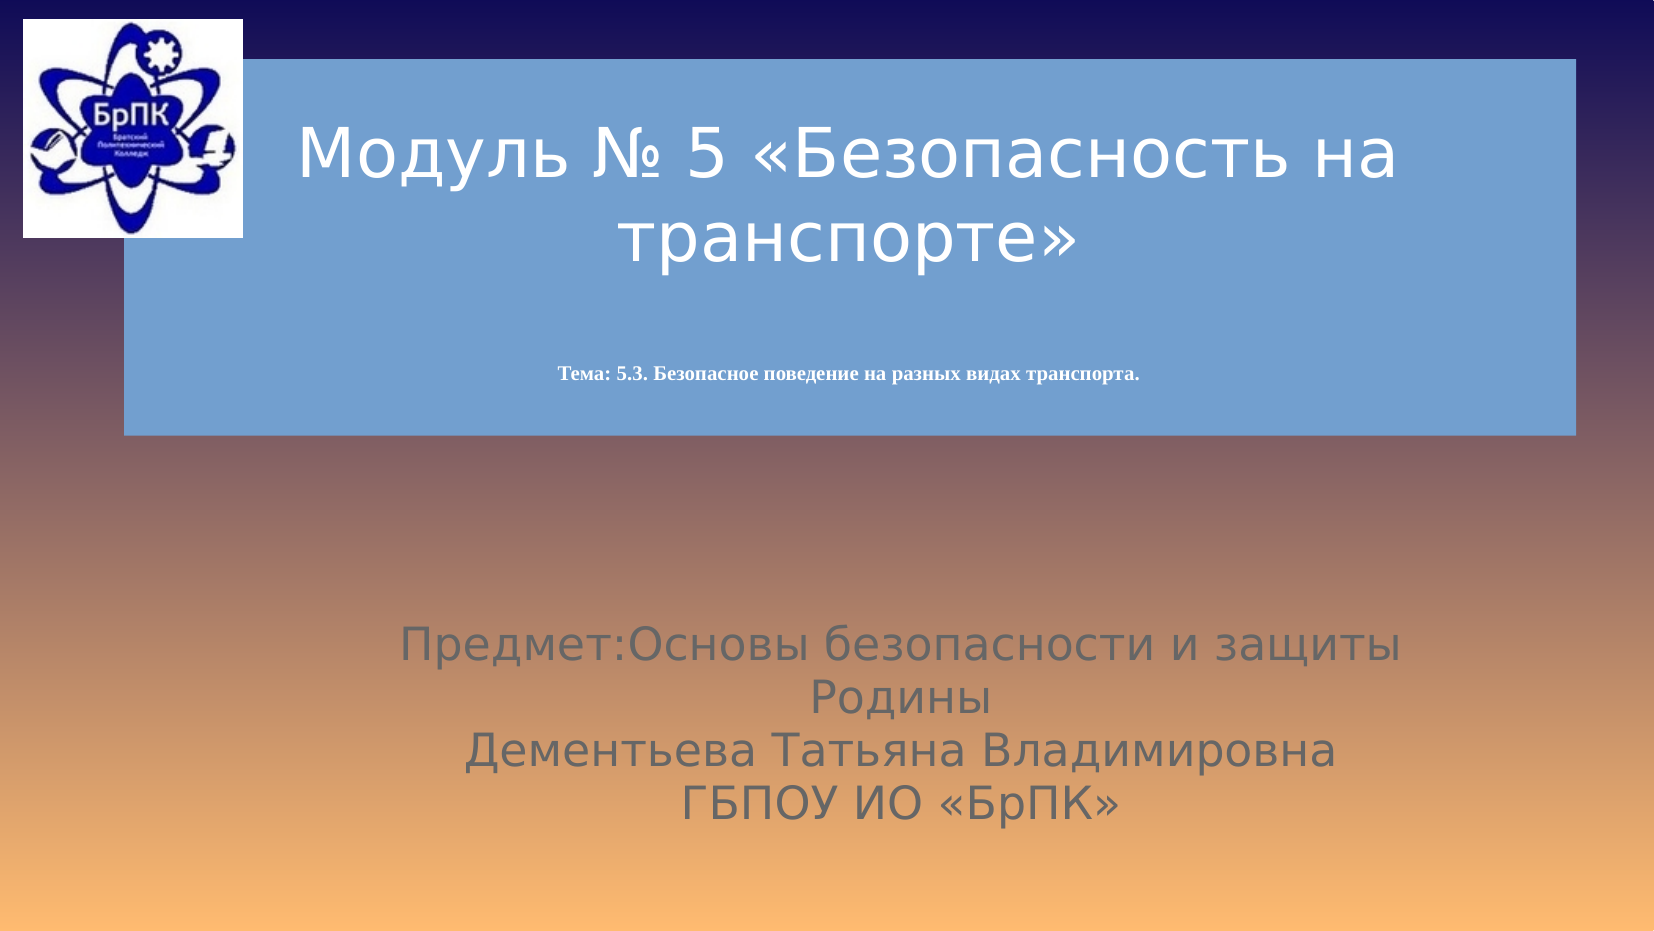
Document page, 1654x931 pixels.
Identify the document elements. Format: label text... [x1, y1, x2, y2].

picture [23, 19, 243, 239]
title Модуль № 5 «Безопасность на транспорте» Тема: 5.3. Безопасное поведение на разных видах транспорта. [124, 59, 1577, 436]
subtitle Предмет:Основы безопасности и защиты Родины Дементьева Татьяна Владимировна ГБПОУ ИО «БрПК» [307, 563, 1495, 886]
